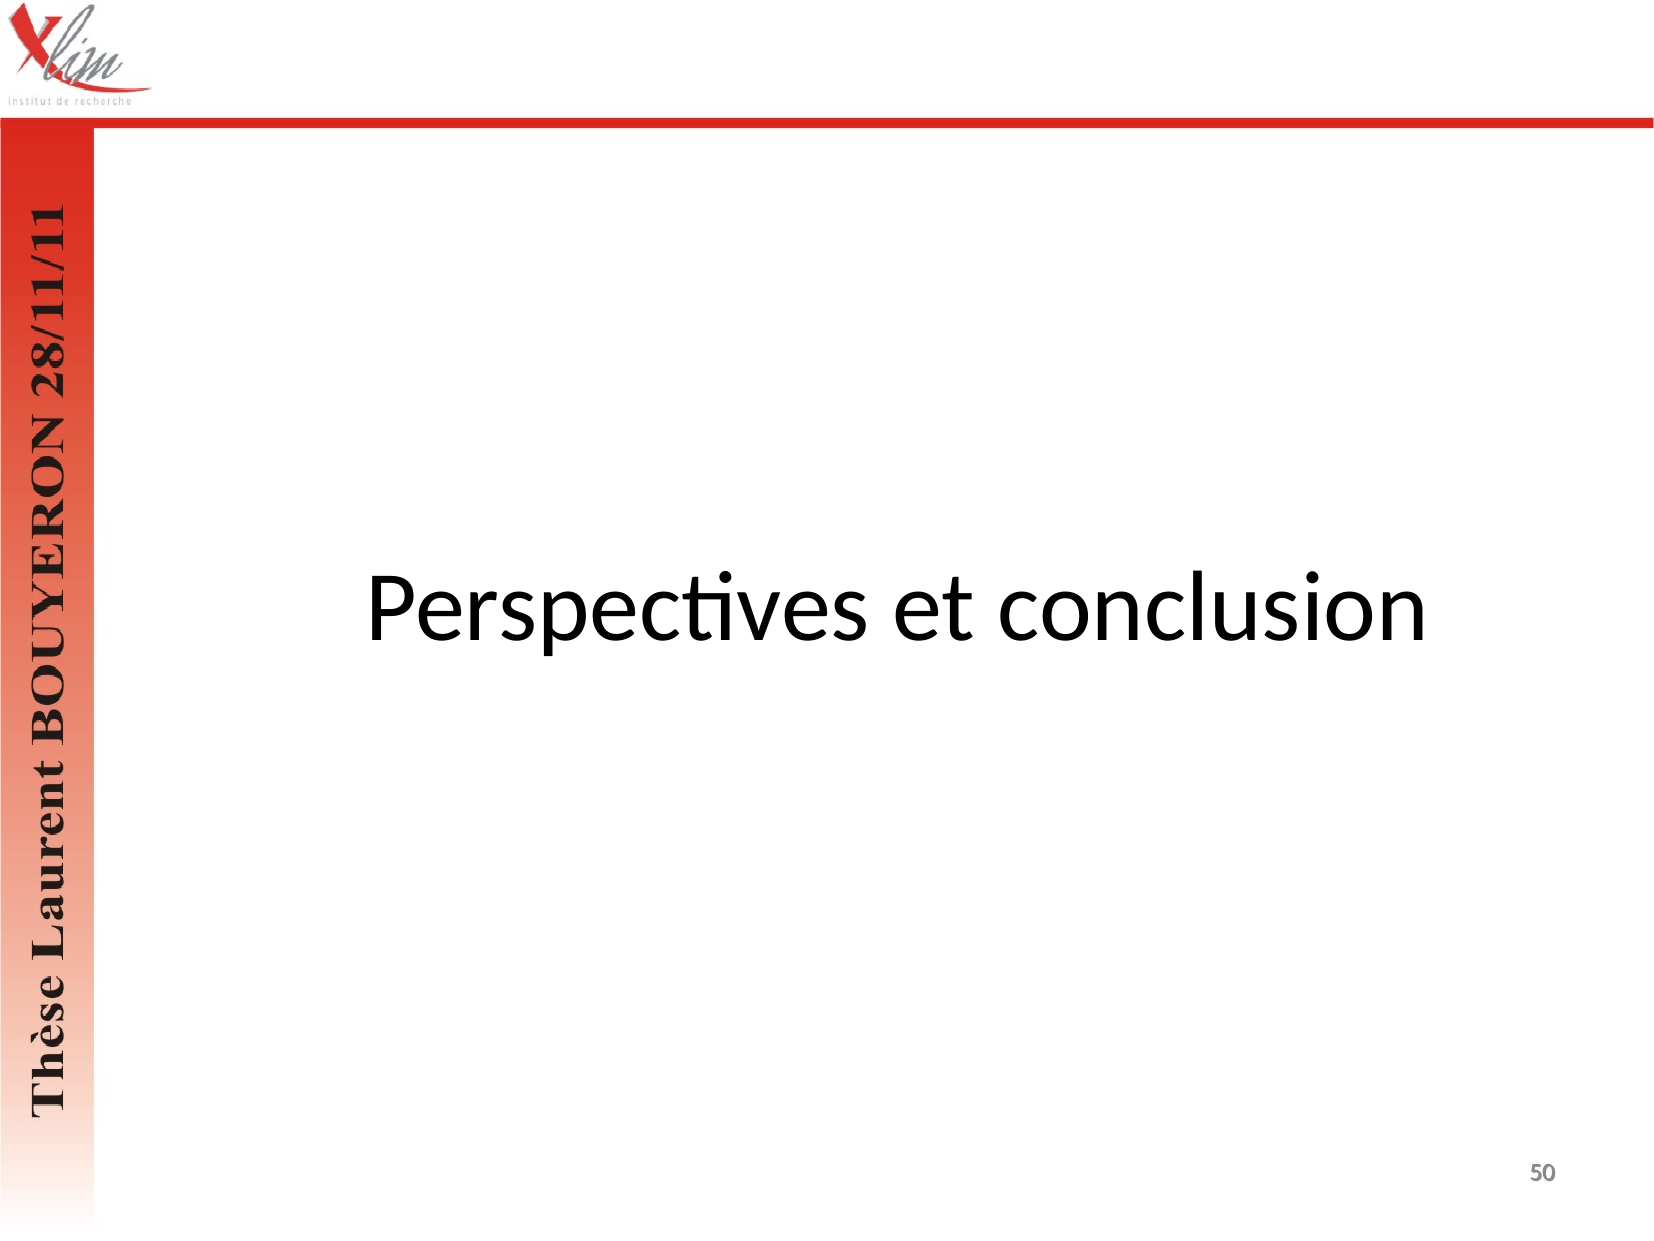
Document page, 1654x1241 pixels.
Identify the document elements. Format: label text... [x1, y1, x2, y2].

picture [0, 0, 1654, 1241]
text_box Perspectives et conclusion [342, 531, 1453, 670]
text_box <numéro> [1185, 1129, 1571, 1213]
